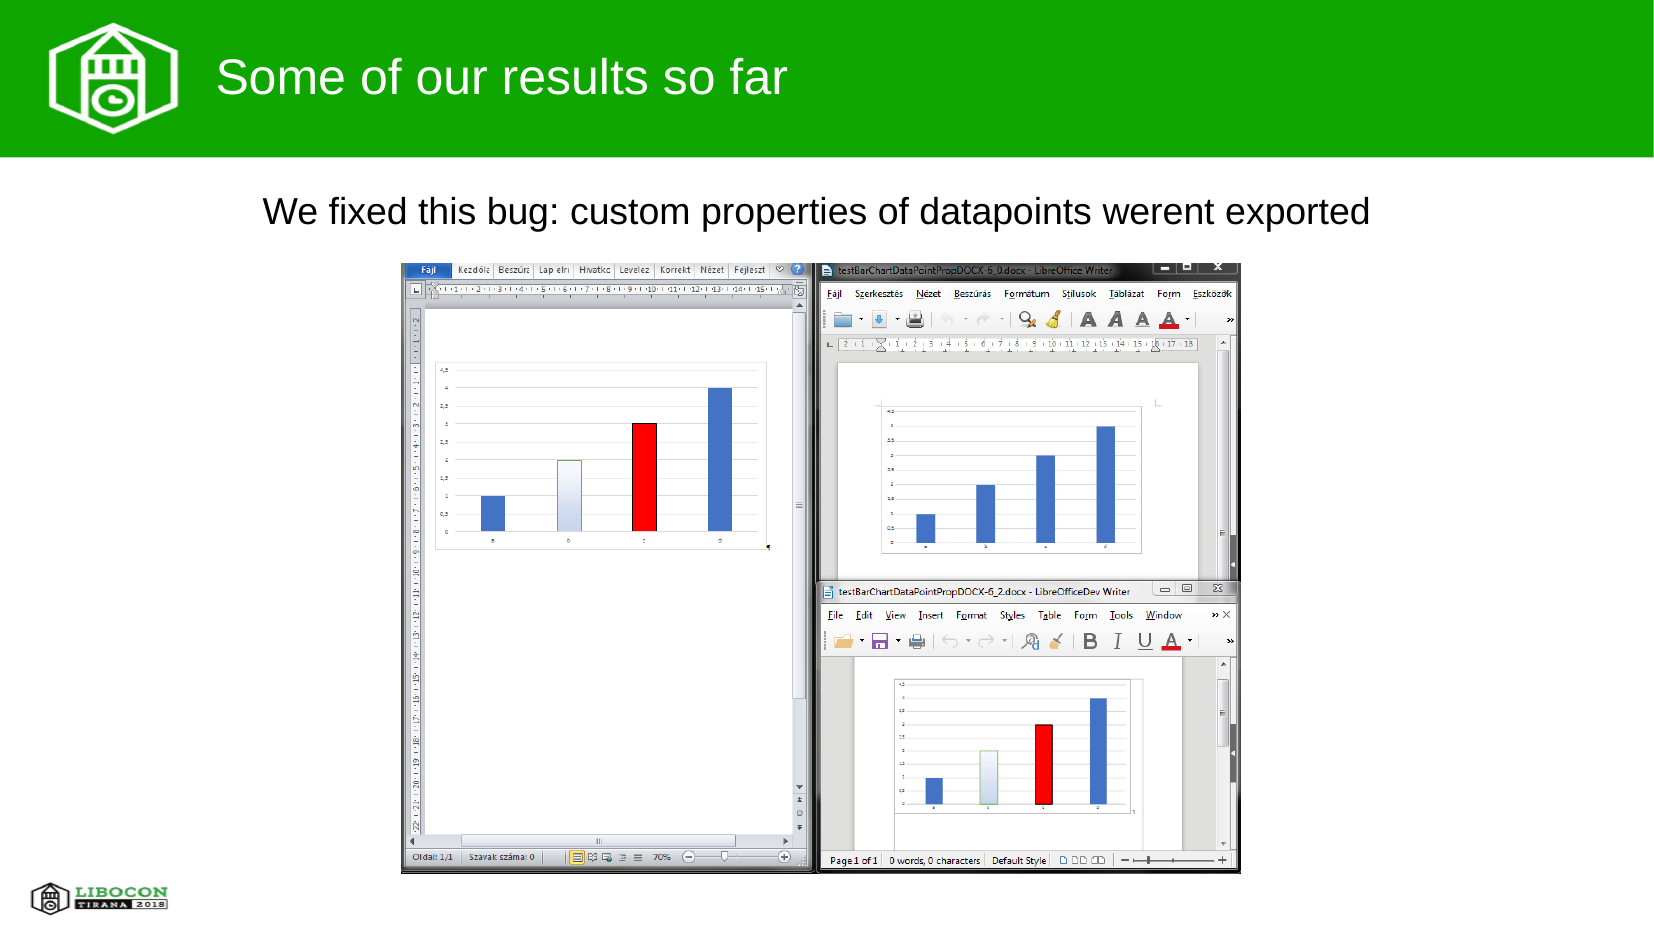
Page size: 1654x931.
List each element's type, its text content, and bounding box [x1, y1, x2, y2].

picture [0, 0, 1654, 931]
text_box Some of our results so far [200, 41, 815, 119]
text_box We fixed this bug: custom properties of datapoints werent exported [248, 183, 1412, 249]
